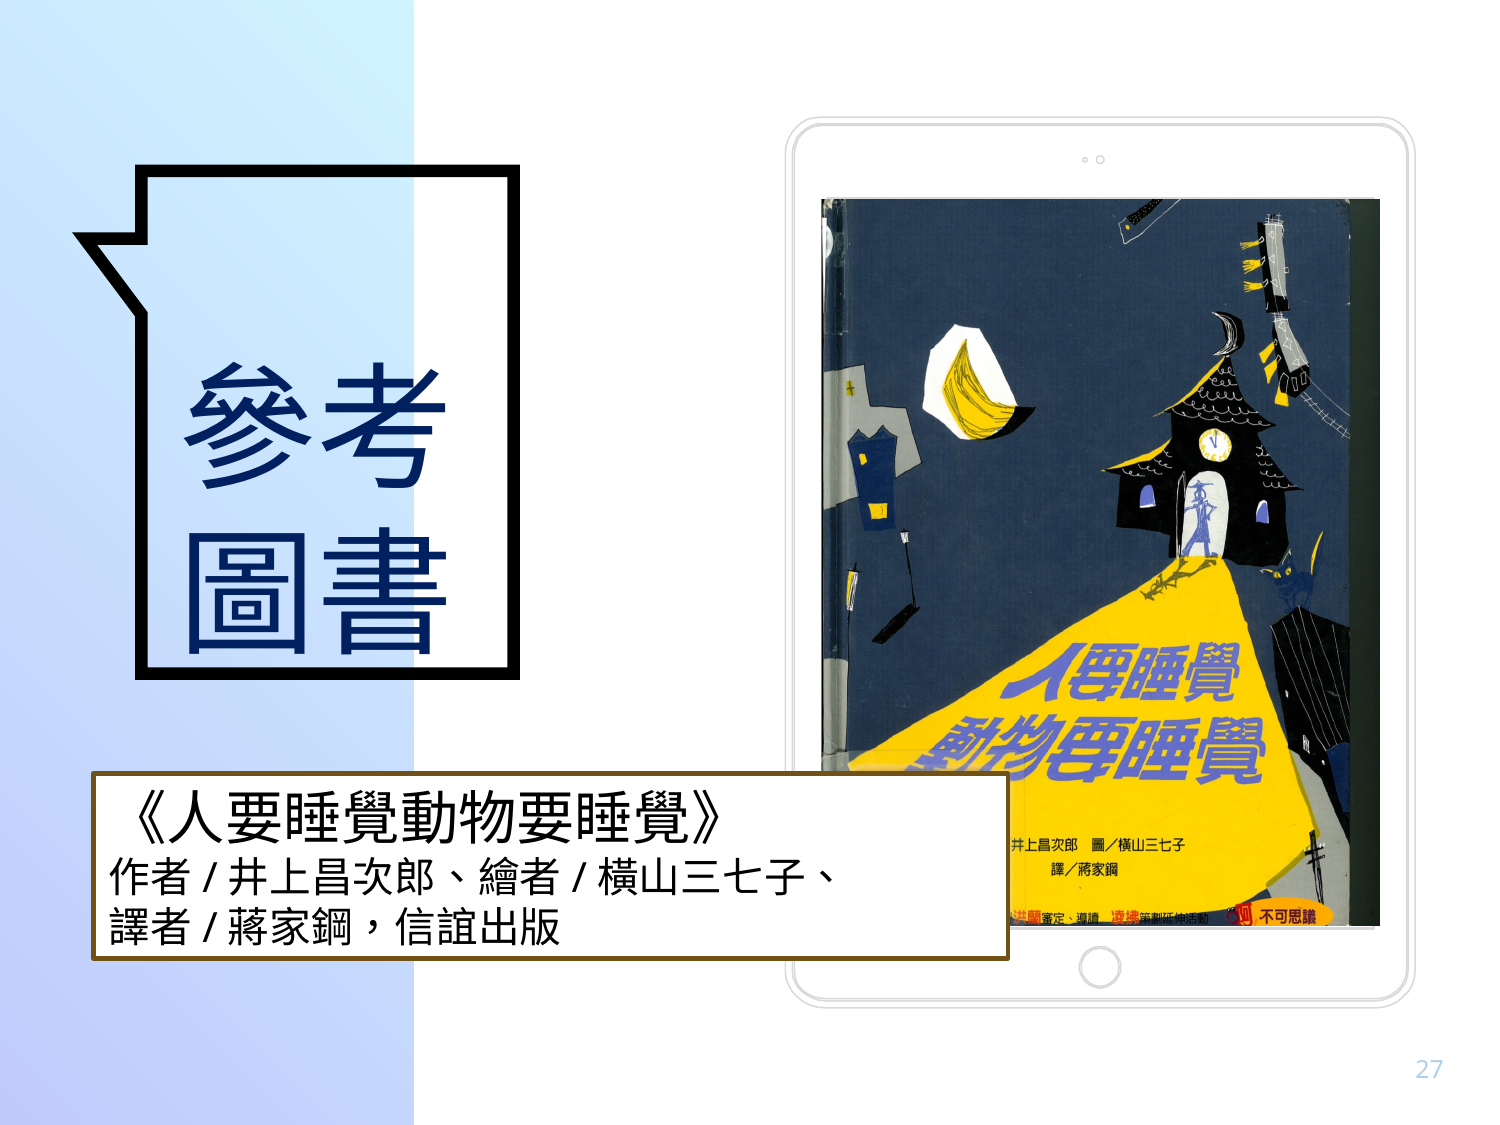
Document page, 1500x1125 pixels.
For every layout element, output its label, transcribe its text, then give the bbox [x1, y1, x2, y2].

picture [820, 199, 1380, 926]
text_box 《人要睡覺動物要睡覺》 作者/井上昌次郎、繪者/橫山三七子、 譯者/蔣家鋼，信誼出版 [94, 773, 1008, 959]
text_box 參考 圖書 [164, 246, 657, 575]
text_box [785, 117, 1416, 1008]
text_box 27 [1400, 1038, 1491, 1125]
